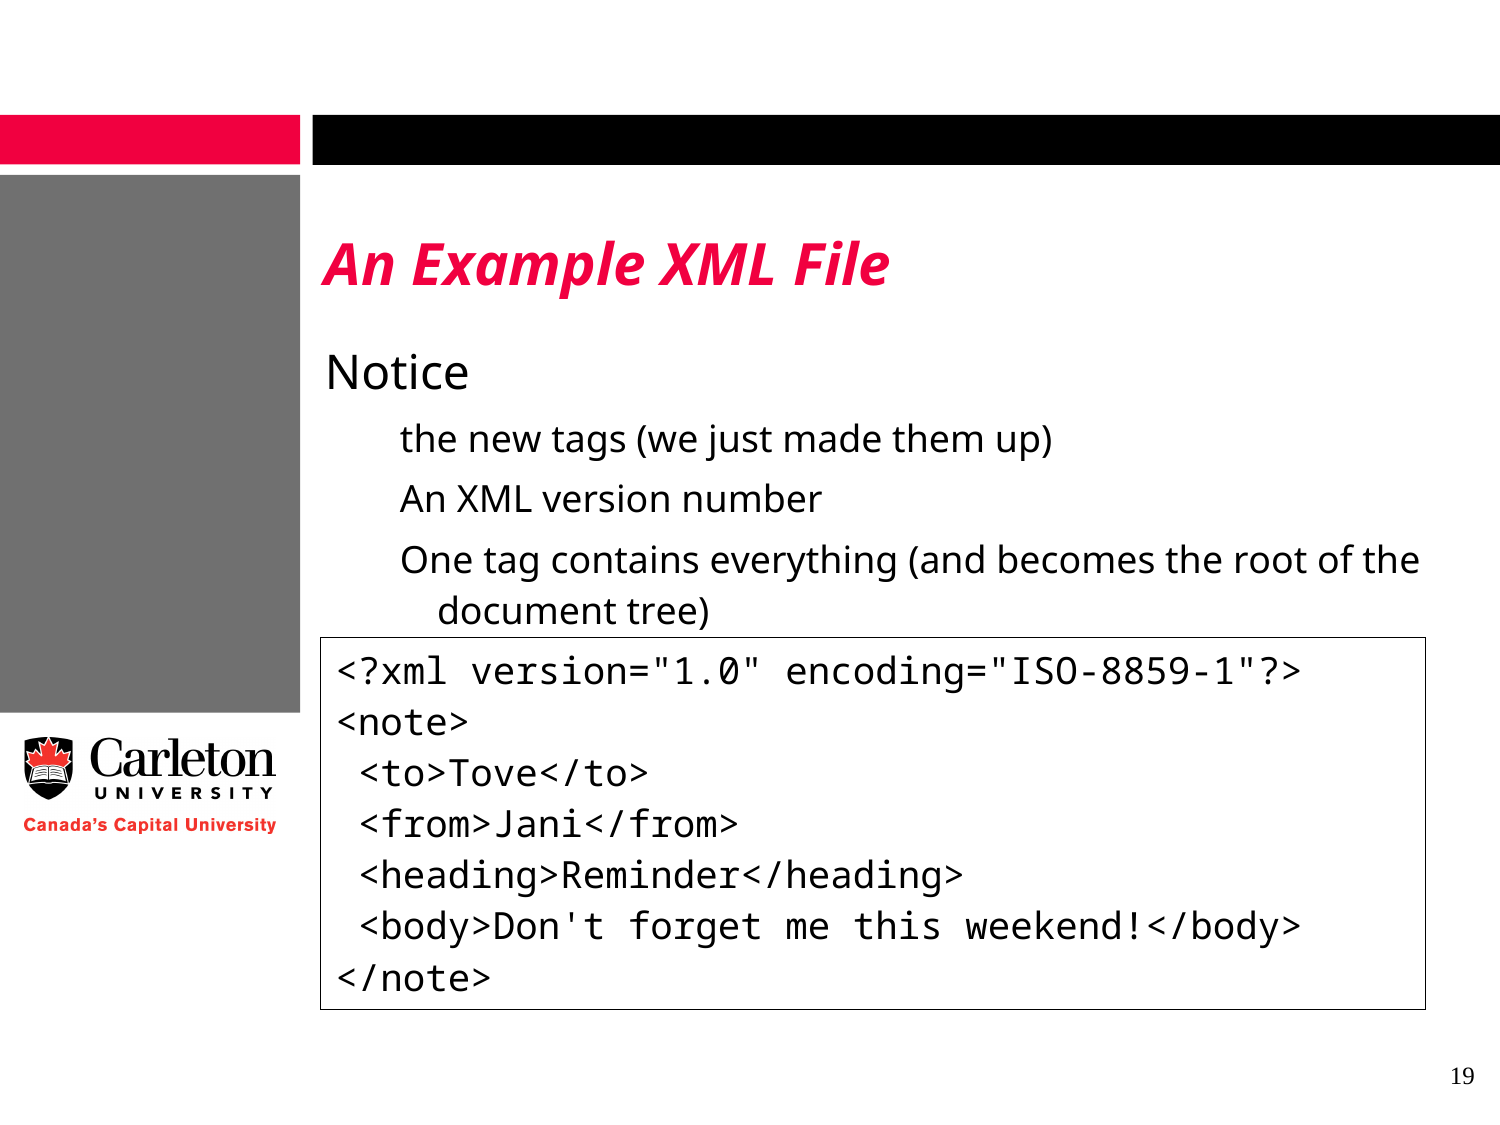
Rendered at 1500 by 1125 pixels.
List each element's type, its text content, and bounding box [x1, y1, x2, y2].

title An Example XML File [324, 187, 1450, 324]
picture [24, 737, 276, 834]
list Notice the new tags (we just made them up) An XML version number One tag contains everything (and becomes the root of the document tree) [324, 324, 1450, 1036]
